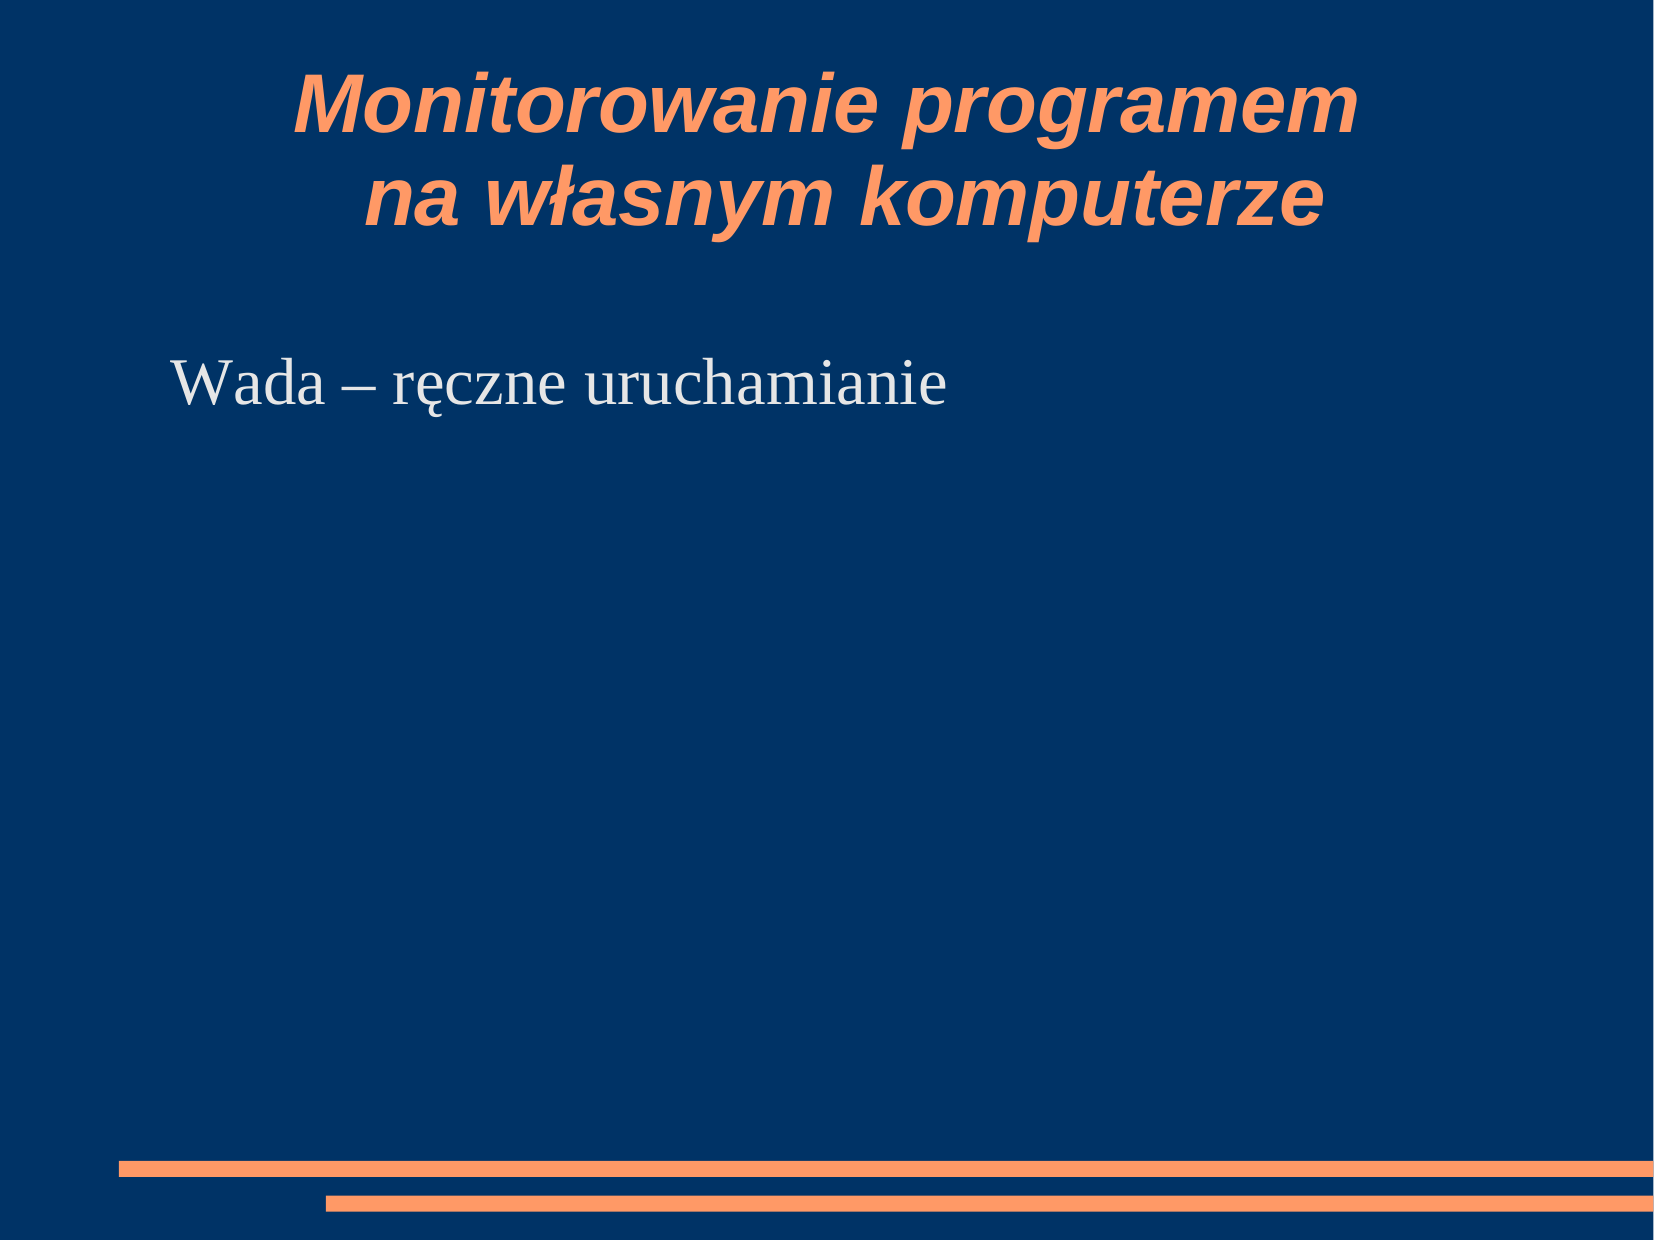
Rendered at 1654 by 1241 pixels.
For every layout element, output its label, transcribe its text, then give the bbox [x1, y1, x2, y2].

title Monitorowanie programem na własnym komputerze [121, 46, 1534, 254]
list Wada – ręczne uruchamianie [152, 344, 1534, 1127]
